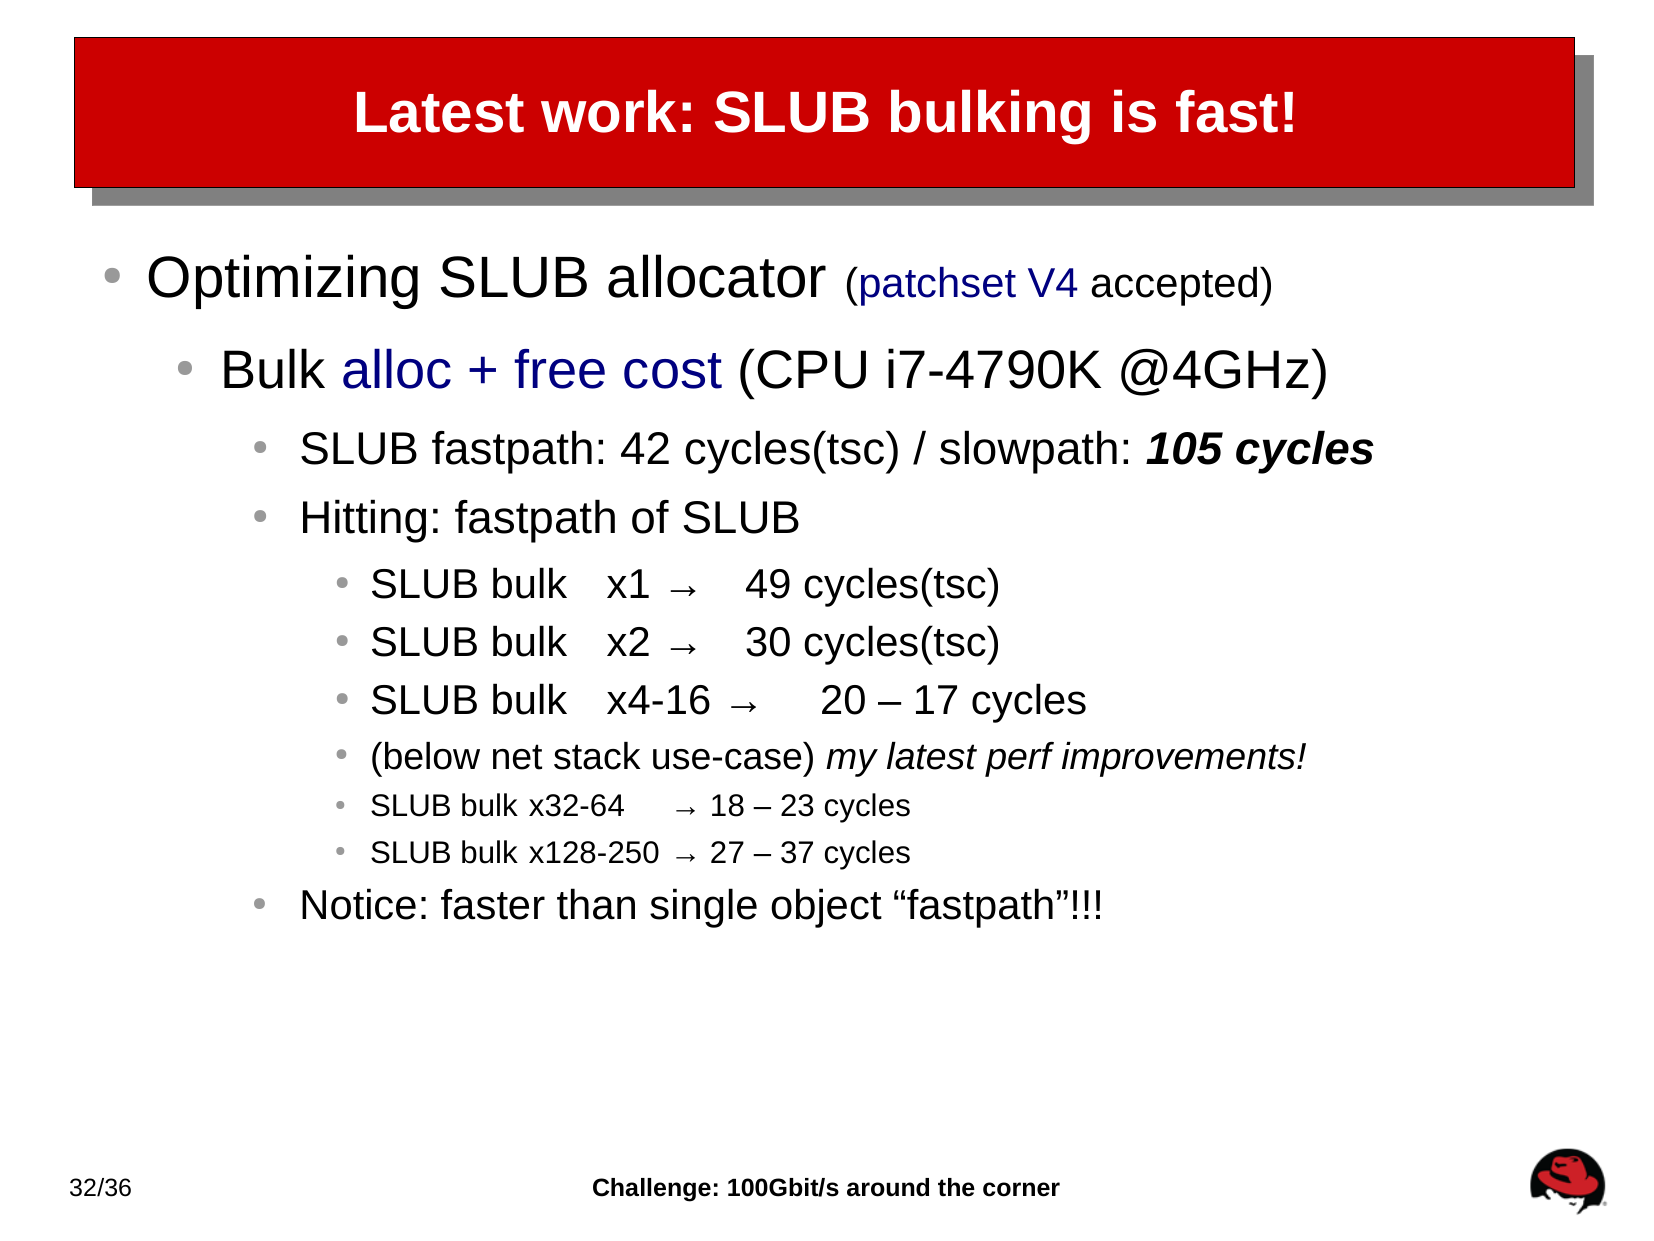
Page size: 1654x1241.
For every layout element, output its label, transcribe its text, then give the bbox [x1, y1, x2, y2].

list Optimizing SLUB allocator (patchset V4 accepted) Bulk alloc + free cost (CPU i7-4790K @4GHz) SLUB fastpath: 42 cycles(tsc) / slowpath: 105 cycles Hitting: fastpath of SLUB SLUB bulk x1 → 49 cycles(tsc) SLUB bulk x2 → 30 cycles(tsc) SLUB bulk x4-16 → 20 – 17 cycles (below net stack use-case) my latest perf improvements! SLUB bulk x32-64 → 18 – 23 cycles SLUB bulk x128-250 → 27 – 37 cycles Notice: faster than single object “fastpath”!!! [86, 244, 1575, 1039]
title Latest work: SLUB bulking is fast! [82, 37, 1571, 188]
picture [1529, 1146, 1613, 1224]
